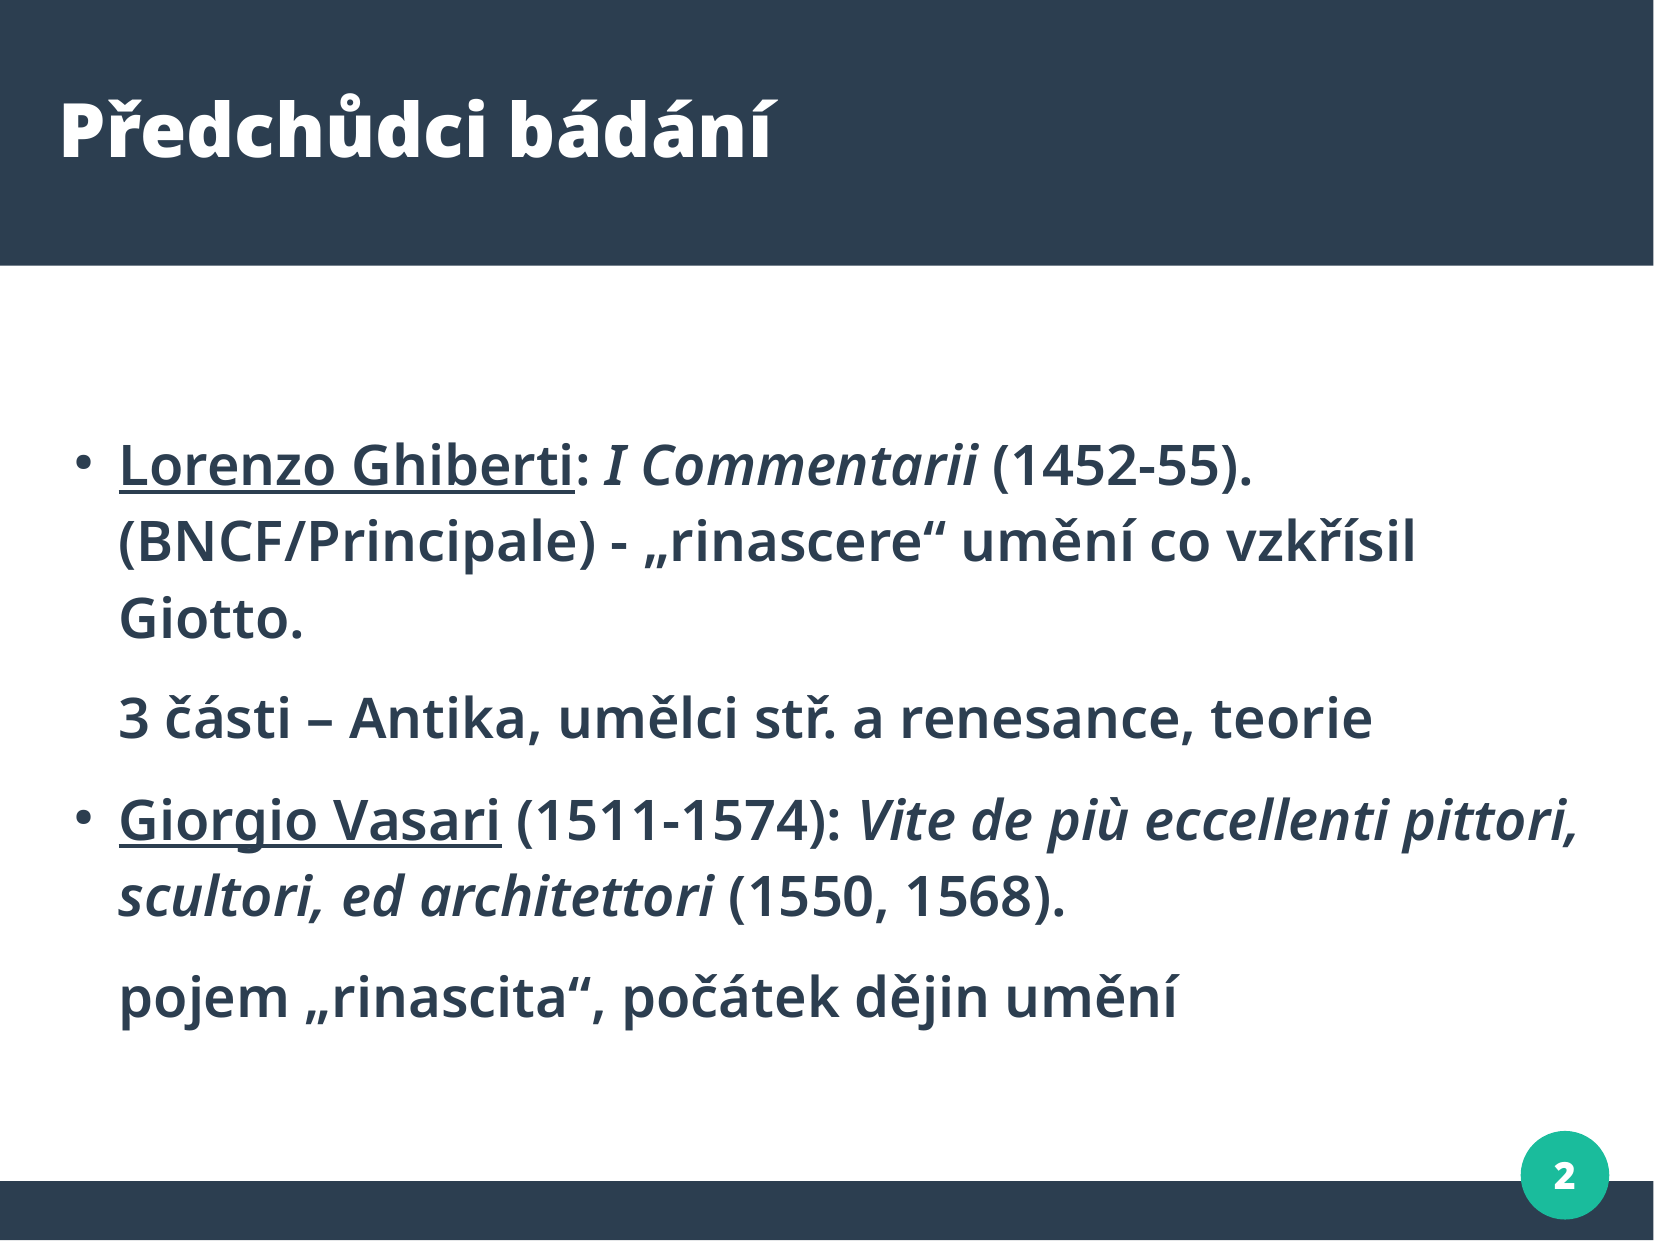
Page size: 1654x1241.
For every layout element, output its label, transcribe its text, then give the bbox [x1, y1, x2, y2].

title Předchůdci bádání [59, 49, 1595, 207]
list Lorenzo Ghiberti: I Commentarii (1452-55). (BNCF/Principale) - „rinascere“ umění co vzkřísil Giotto. 3 části – Antika, umělci stř. a renesance, teorie Giorgio Vasari (1511-1574): Vite de più eccellenti pittori, scultori, ed architettori (1550, 1568). pojem „rinascita“, počátek dějin umění [59, 324, 1595, 1152]
